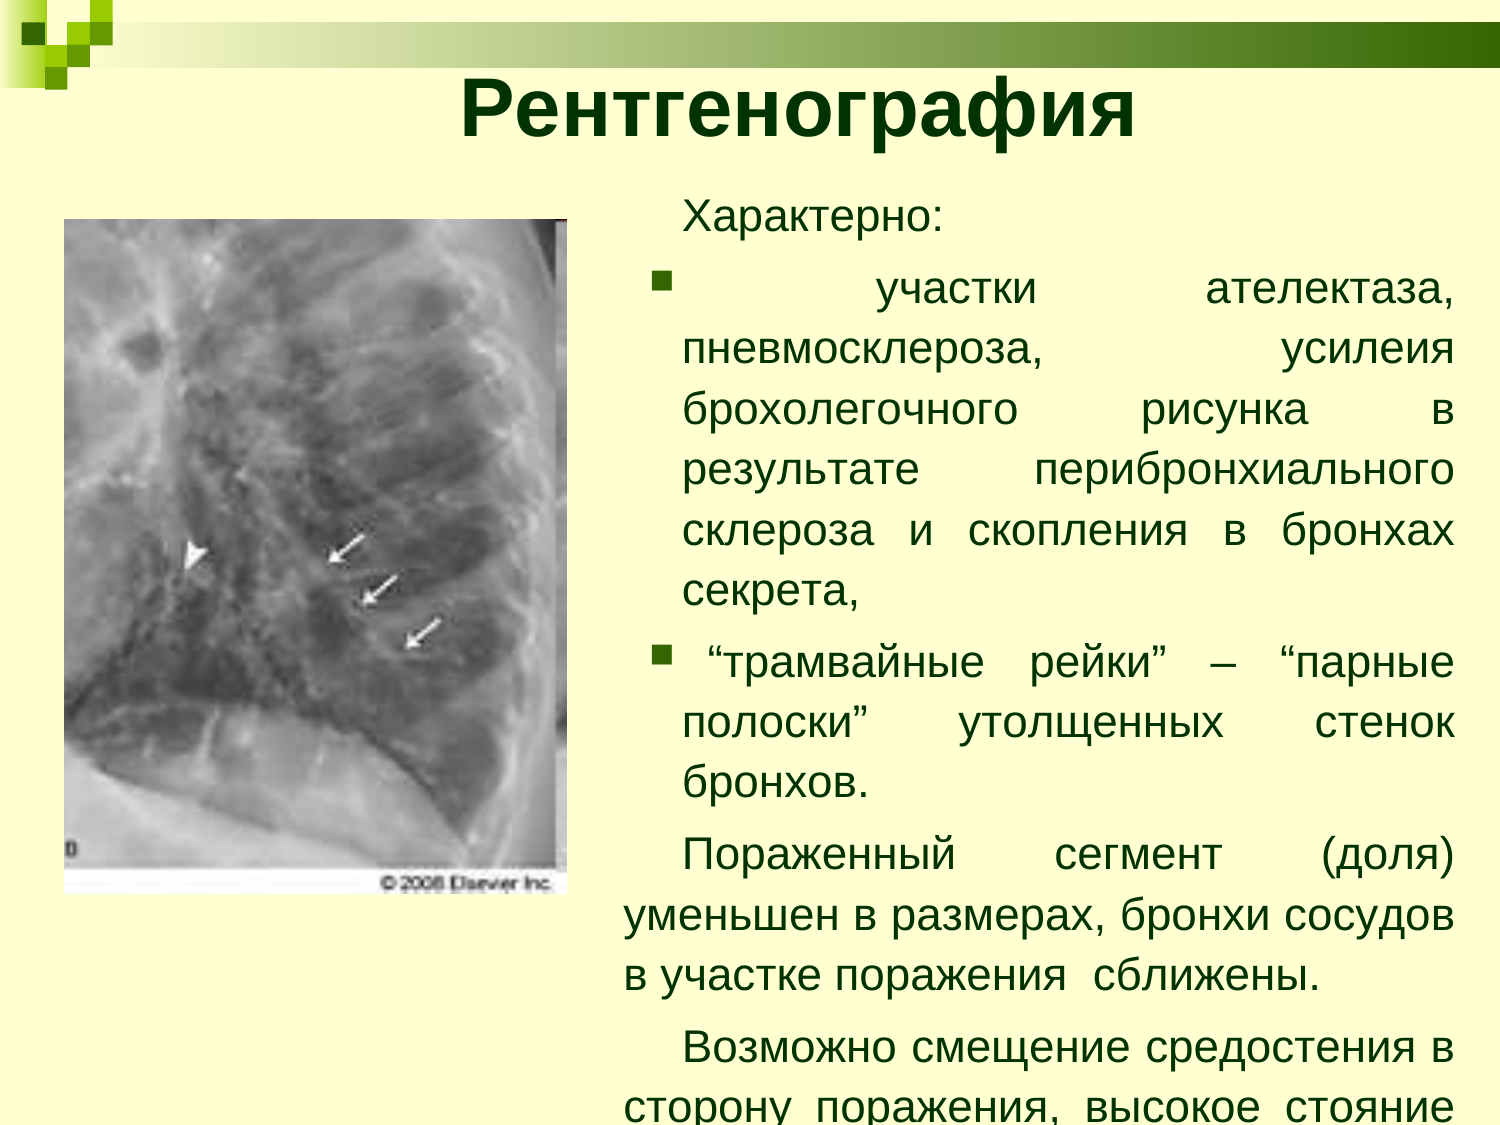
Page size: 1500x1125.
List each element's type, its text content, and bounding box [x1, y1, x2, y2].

picture [64, 219, 567, 894]
title Рентгенография [123, 42, 1474, 165]
list Характерно: участки ателектаза, пневмосклероза, усилеия брохолегочного рисунка в результате перибронхиального склероза и скопления в бронхах секрета, “трамвайные рейки” – “парные полоски” утолщенных стенок бронхов. Пораженный сегмент (доля) уменьшен в размерах, бронхи сосудов в участке поражения сближены. Возможно смещение средостения в сторону поражения, высокое стояние диафрагмы. [608, 172, 1471, 1125]
